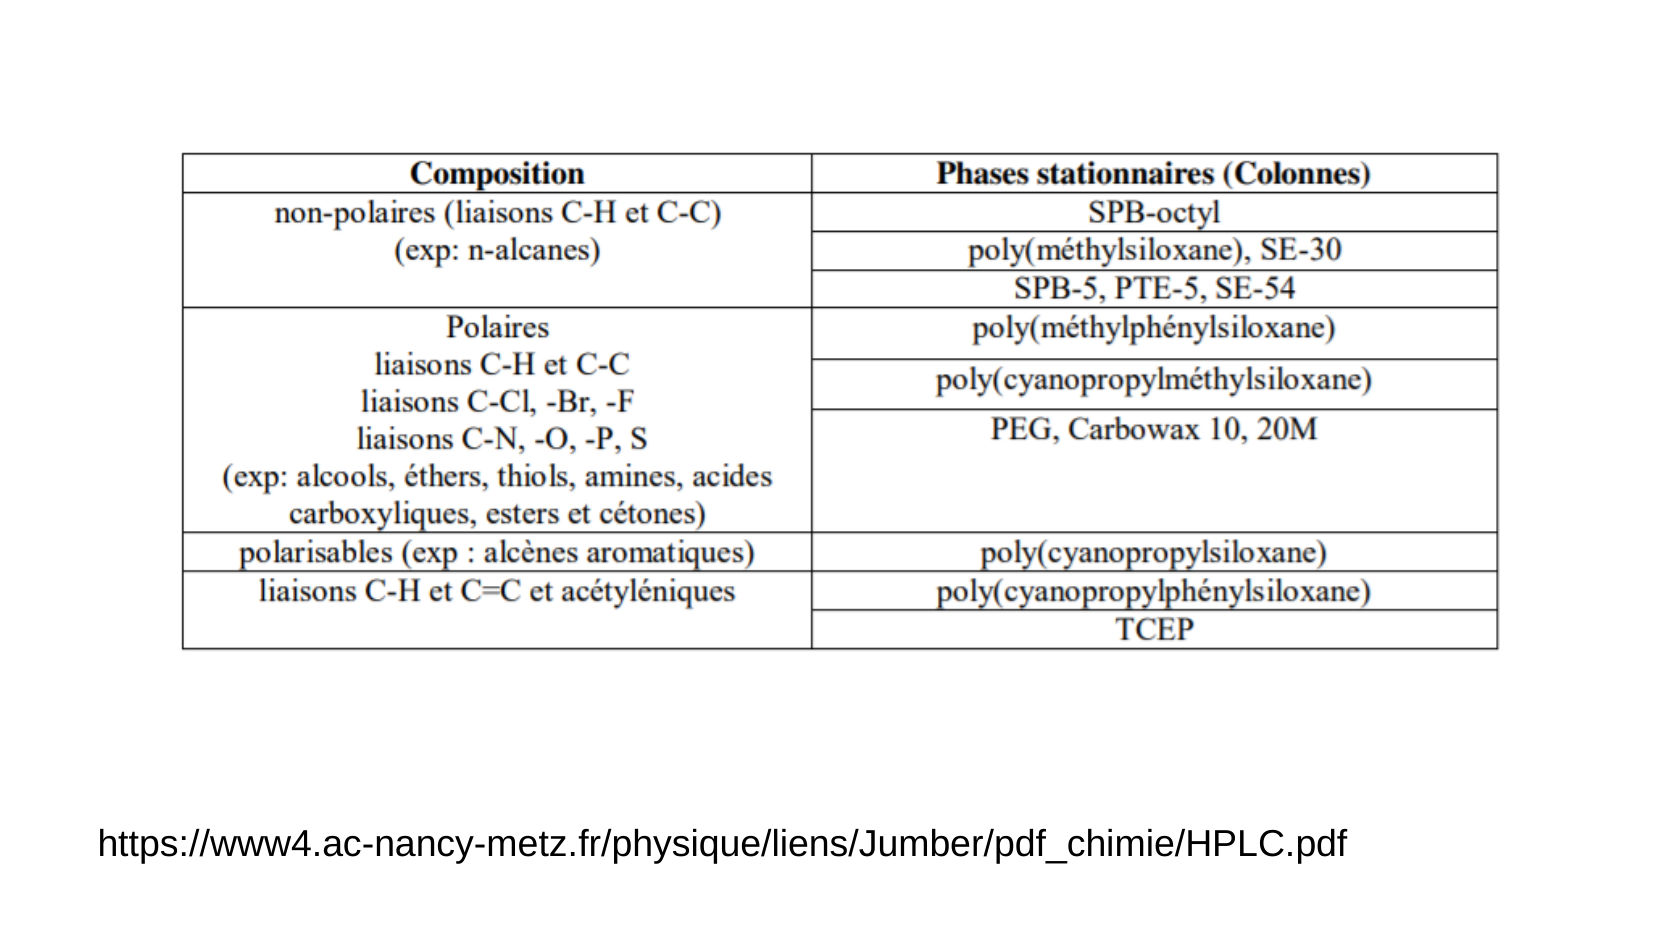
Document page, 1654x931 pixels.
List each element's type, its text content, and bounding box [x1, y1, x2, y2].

text_box https://www4.ac-nancy-metz.fr/physique/liens/Jumber/pdf_chimie/HPLC.pdf [82, 815, 1536, 931]
picture [142, 129, 1516, 674]
